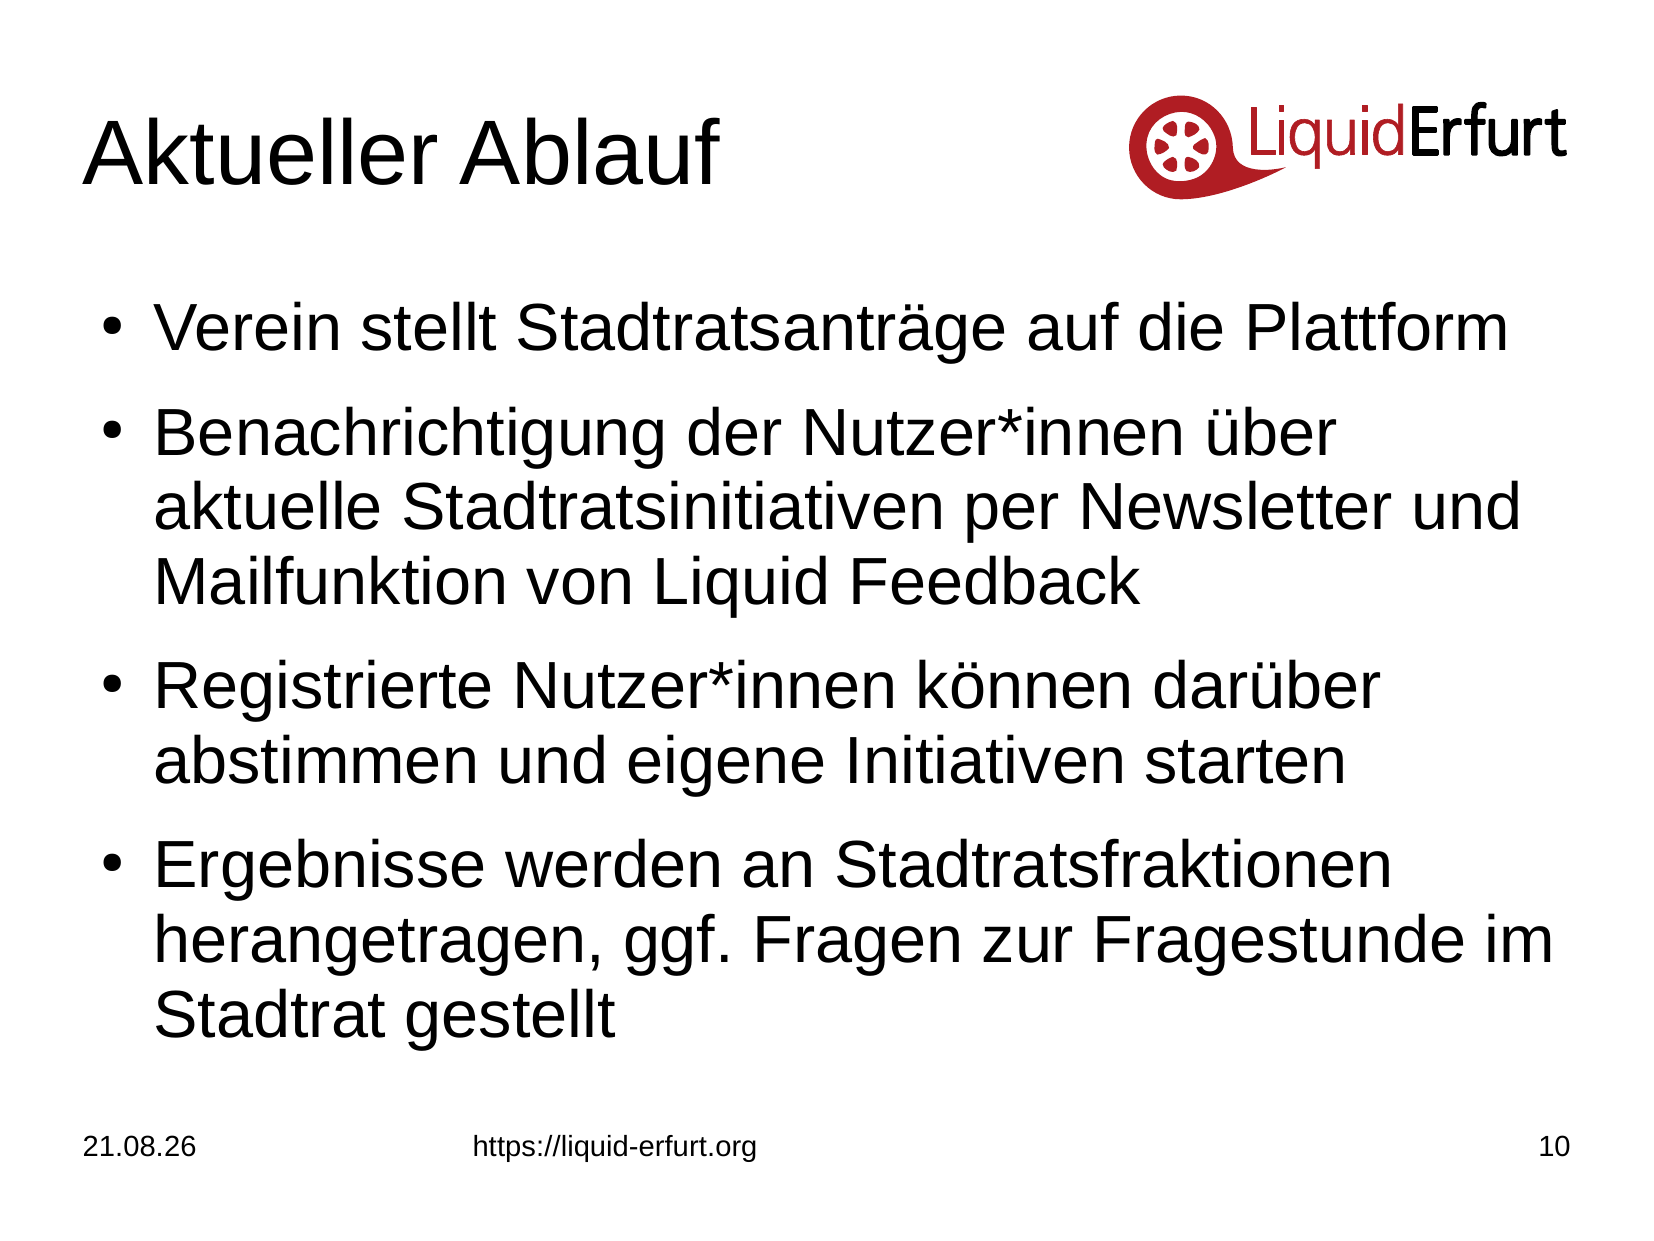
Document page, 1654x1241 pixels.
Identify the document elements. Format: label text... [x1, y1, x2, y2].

list Verein stellt Stadtratsanträge auf die Plattform Benachrichtigung der Nutzer*innen über aktuelle Stadtratsinitiativen per Newsletter und Mailfunktion von Liquid Feedback Registrierte Nutzer*innen können darüber abstimmen und eigene Initiativen starten Ergebnisse werden an Stadtratsfraktionen herangetragen, ggf. Fragen zur Fragestunde im Stadtrat gestellt [82, 290, 1571, 1052]
title Aktueller Ablauf [82, 49, 1571, 257]
